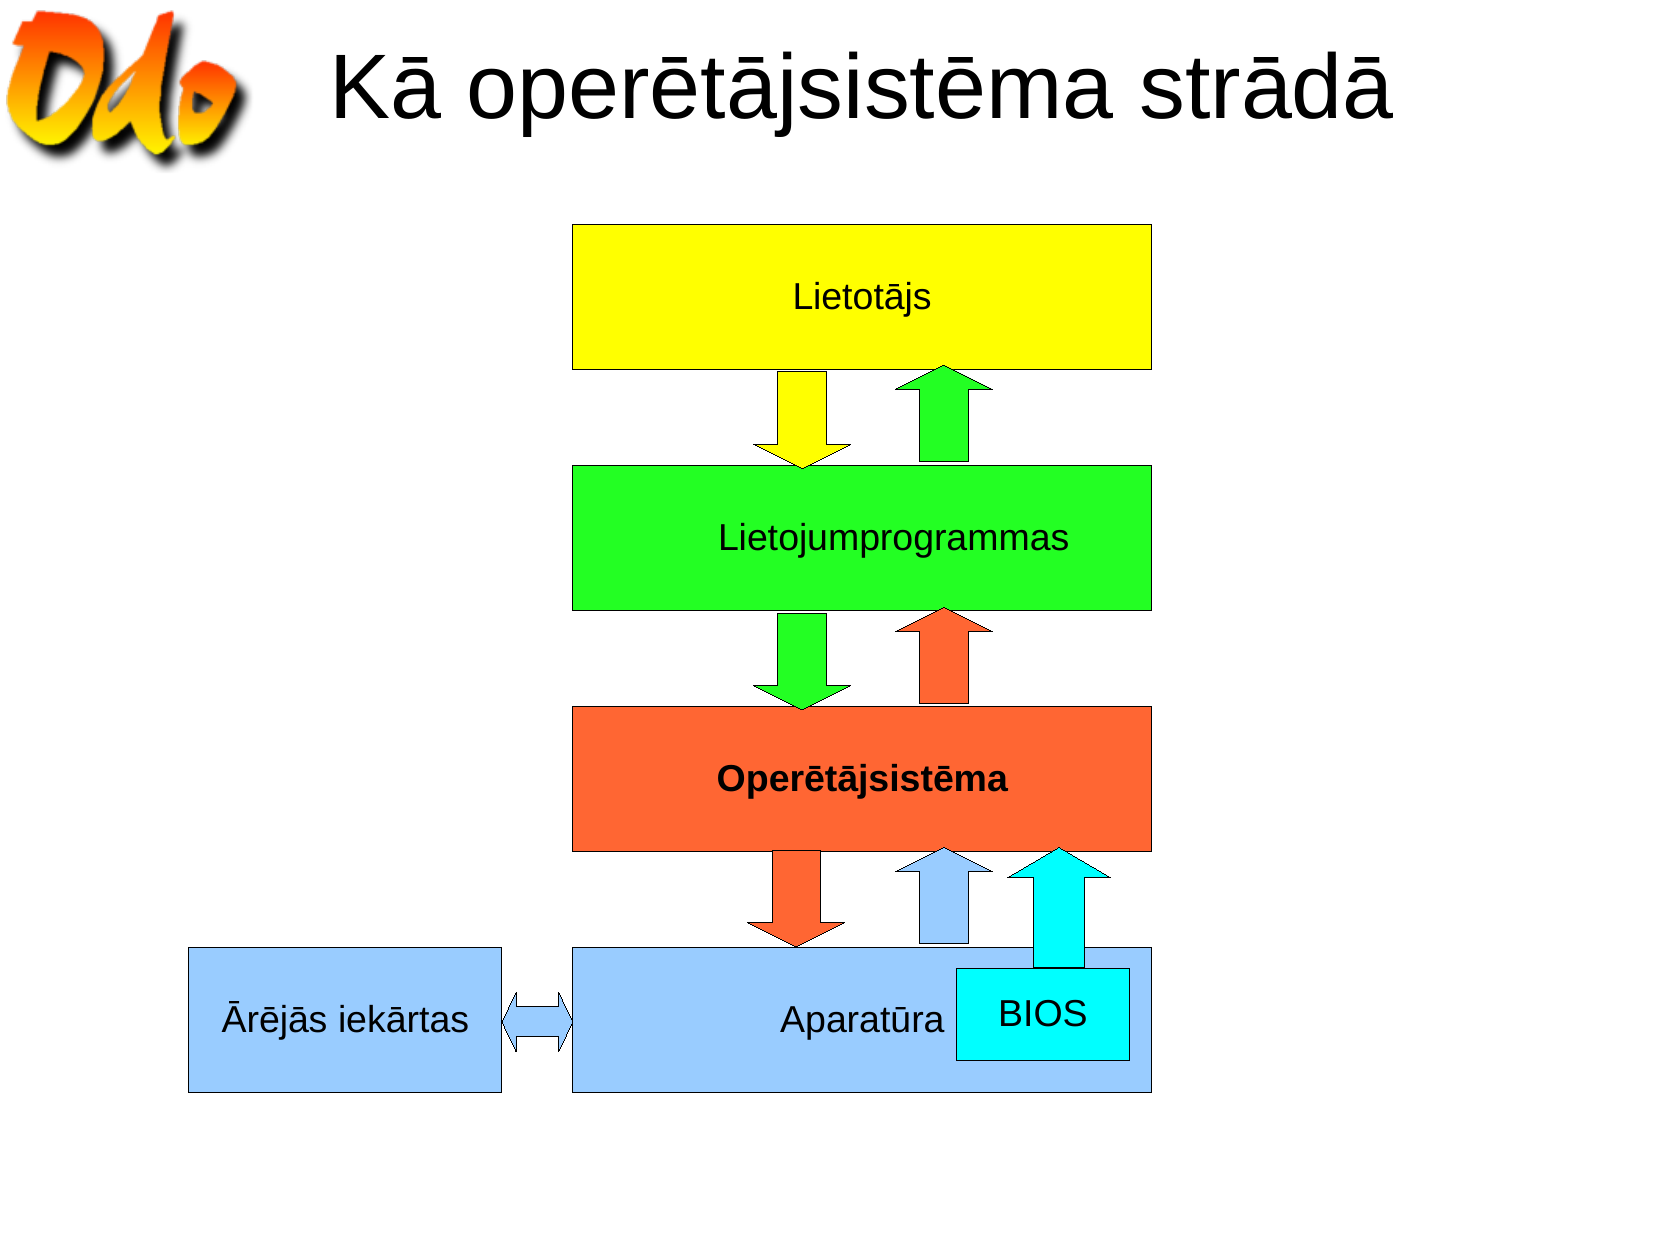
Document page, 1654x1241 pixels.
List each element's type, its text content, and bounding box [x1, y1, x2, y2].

text_box [753, 371, 851, 469]
text_box [1007, 847, 1111, 968]
text_box [747, 850, 845, 947]
text_box Aparatūra [572, 947, 1152, 1093]
text_box Lietotājs [572, 224, 1152, 370]
text_box [753, 613, 851, 710]
text_box [895, 607, 993, 704]
text_box [501, 992, 573, 1052]
text_box Ārējās iekārtas [188, 947, 502, 1093]
title Kā operētājsistēma strādā [88, 39, 1636, 142]
text_box [895, 847, 993, 944]
text_box BIOS [956, 968, 1130, 1061]
text_box [895, 365, 993, 462]
text_box Lietojumprogrammas [572, 465, 1152, 611]
text_box Operētājsistēma [572, 706, 1152, 852]
picture [5, 6, 263, 178]
